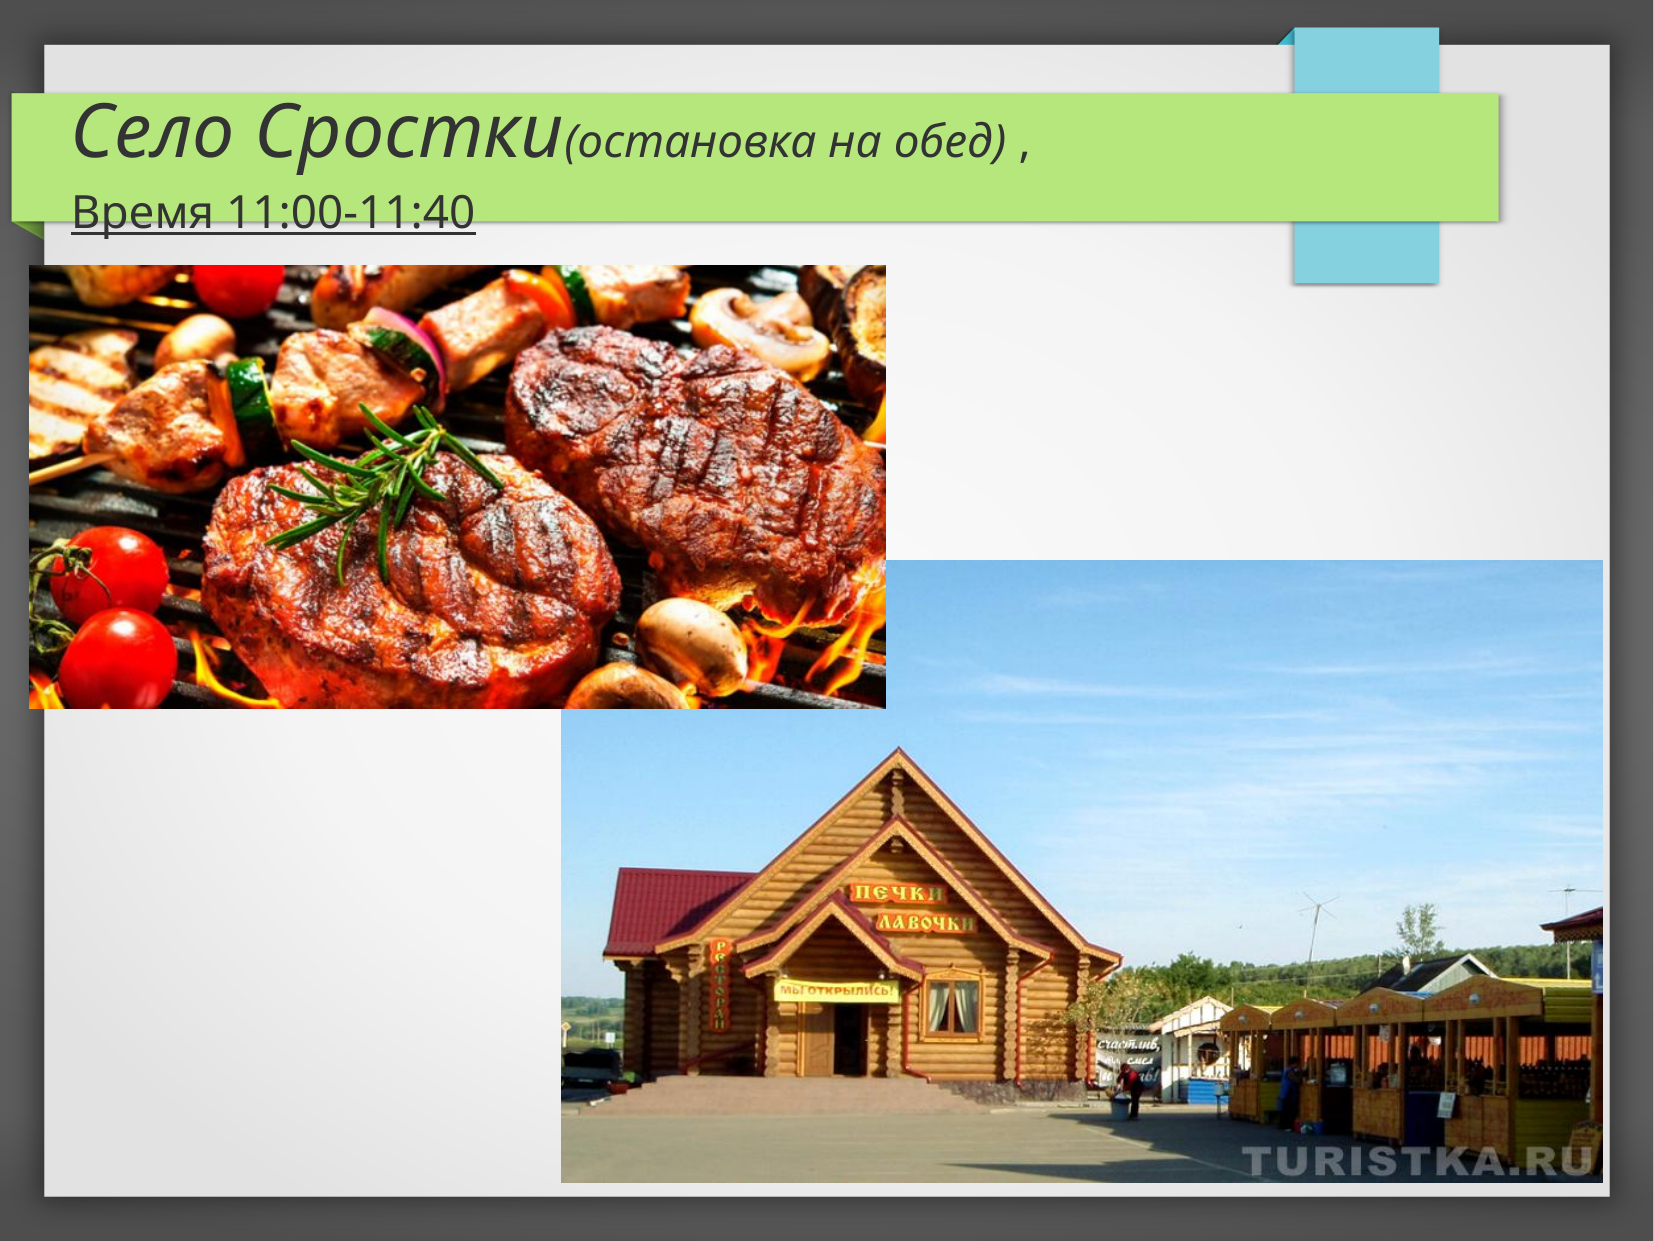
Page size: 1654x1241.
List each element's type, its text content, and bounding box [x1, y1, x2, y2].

title Село Сростки(остановка на обед) , Время 11:00-11:40 [70, 87, 1229, 232]
picture [0, 0, 1654, 1241]
